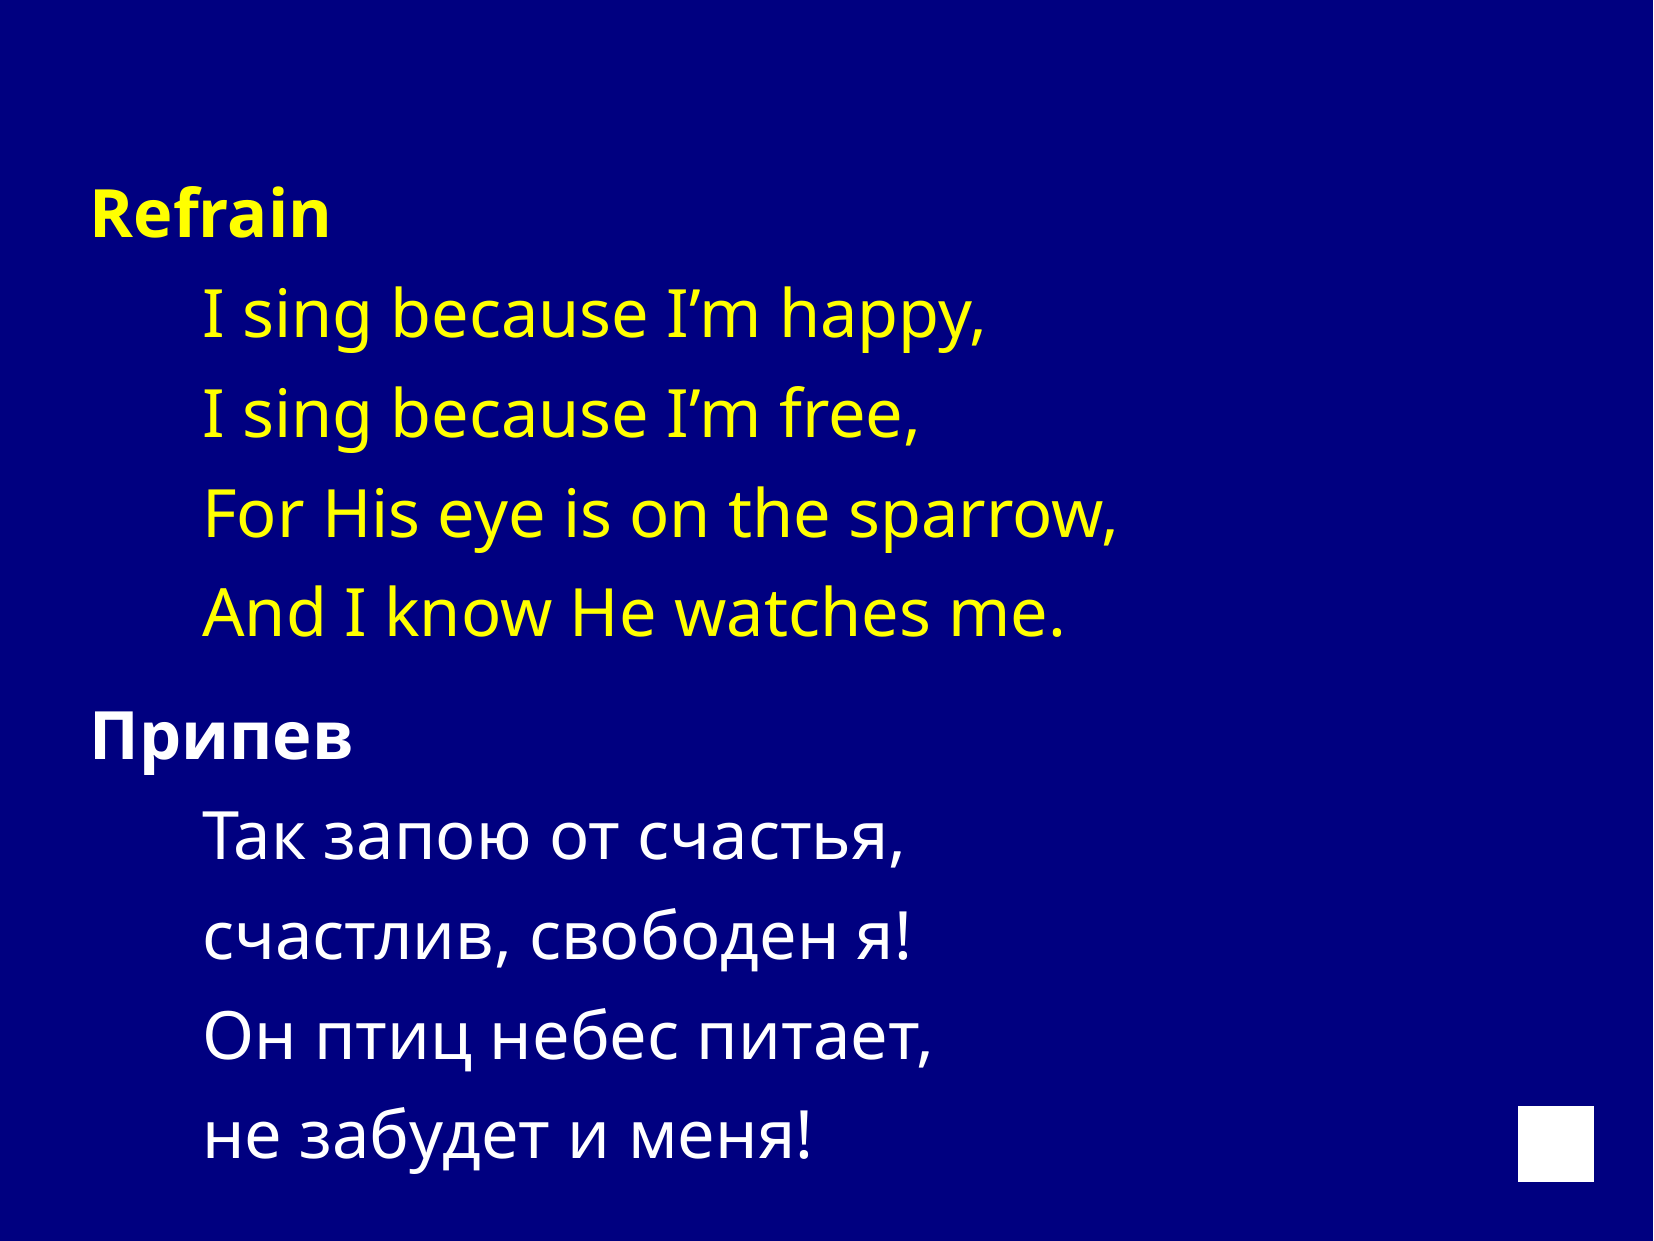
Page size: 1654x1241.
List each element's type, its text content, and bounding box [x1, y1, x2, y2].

text_box Refrain I sing because I’m happy, I sing because I’m free, For His eye is on the sparrow, And I know He watches me. [75, 150, 1576, 581]
text_box [1518, 1106, 1594, 1182]
text_box Припев Так запою от счастья, счастлив, свободен я! Он птиц небес питает, не забудет и меня! [75, 581, 1576, 1163]
